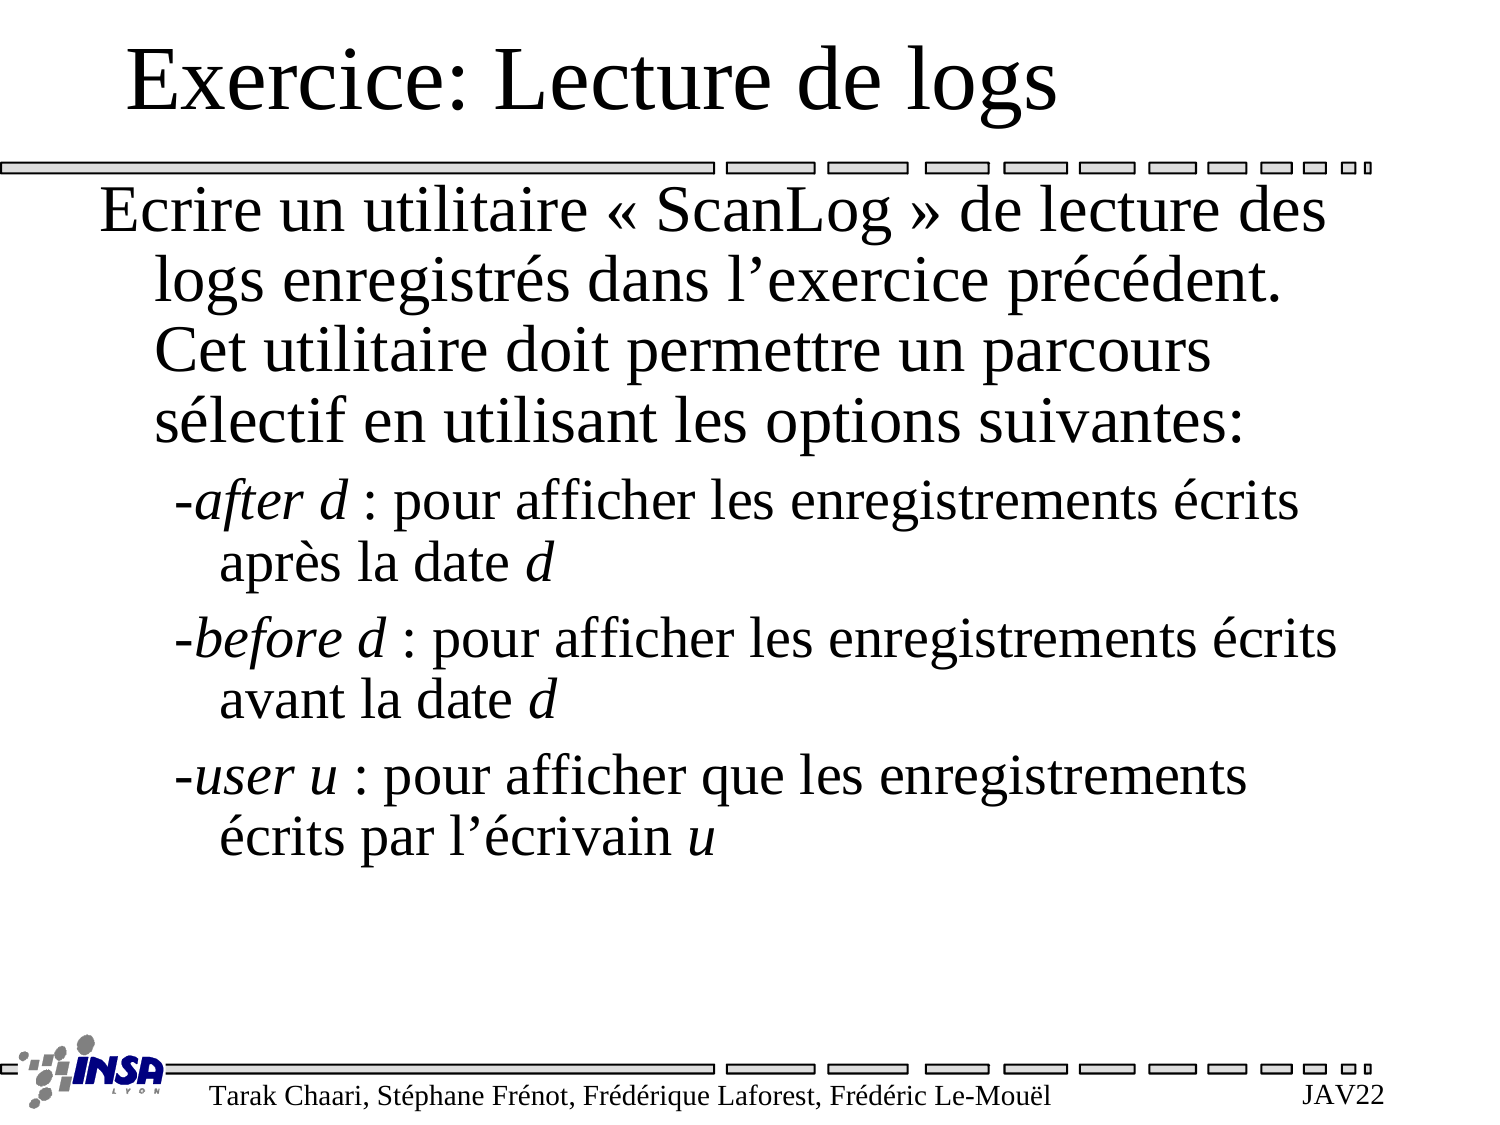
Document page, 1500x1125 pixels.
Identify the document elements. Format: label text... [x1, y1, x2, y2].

list Ecrire un utilitaire « ScanLog » de lecture des logs enregistrés dans l’exercice précédent. Cet utilitaire doit permettre un parcours sélectif en utilisant les options suivantes: -after d : pour afficher les enregistrements écrits après la date d -before d : pour afficher les enregistrements écrits avant la date d -user u : pour afficher que les enregistrements écrits par l’écrivain u [99, 174, 1374, 1000]
title Exercice: Lecture de logs [125, 0, 1399, 162]
